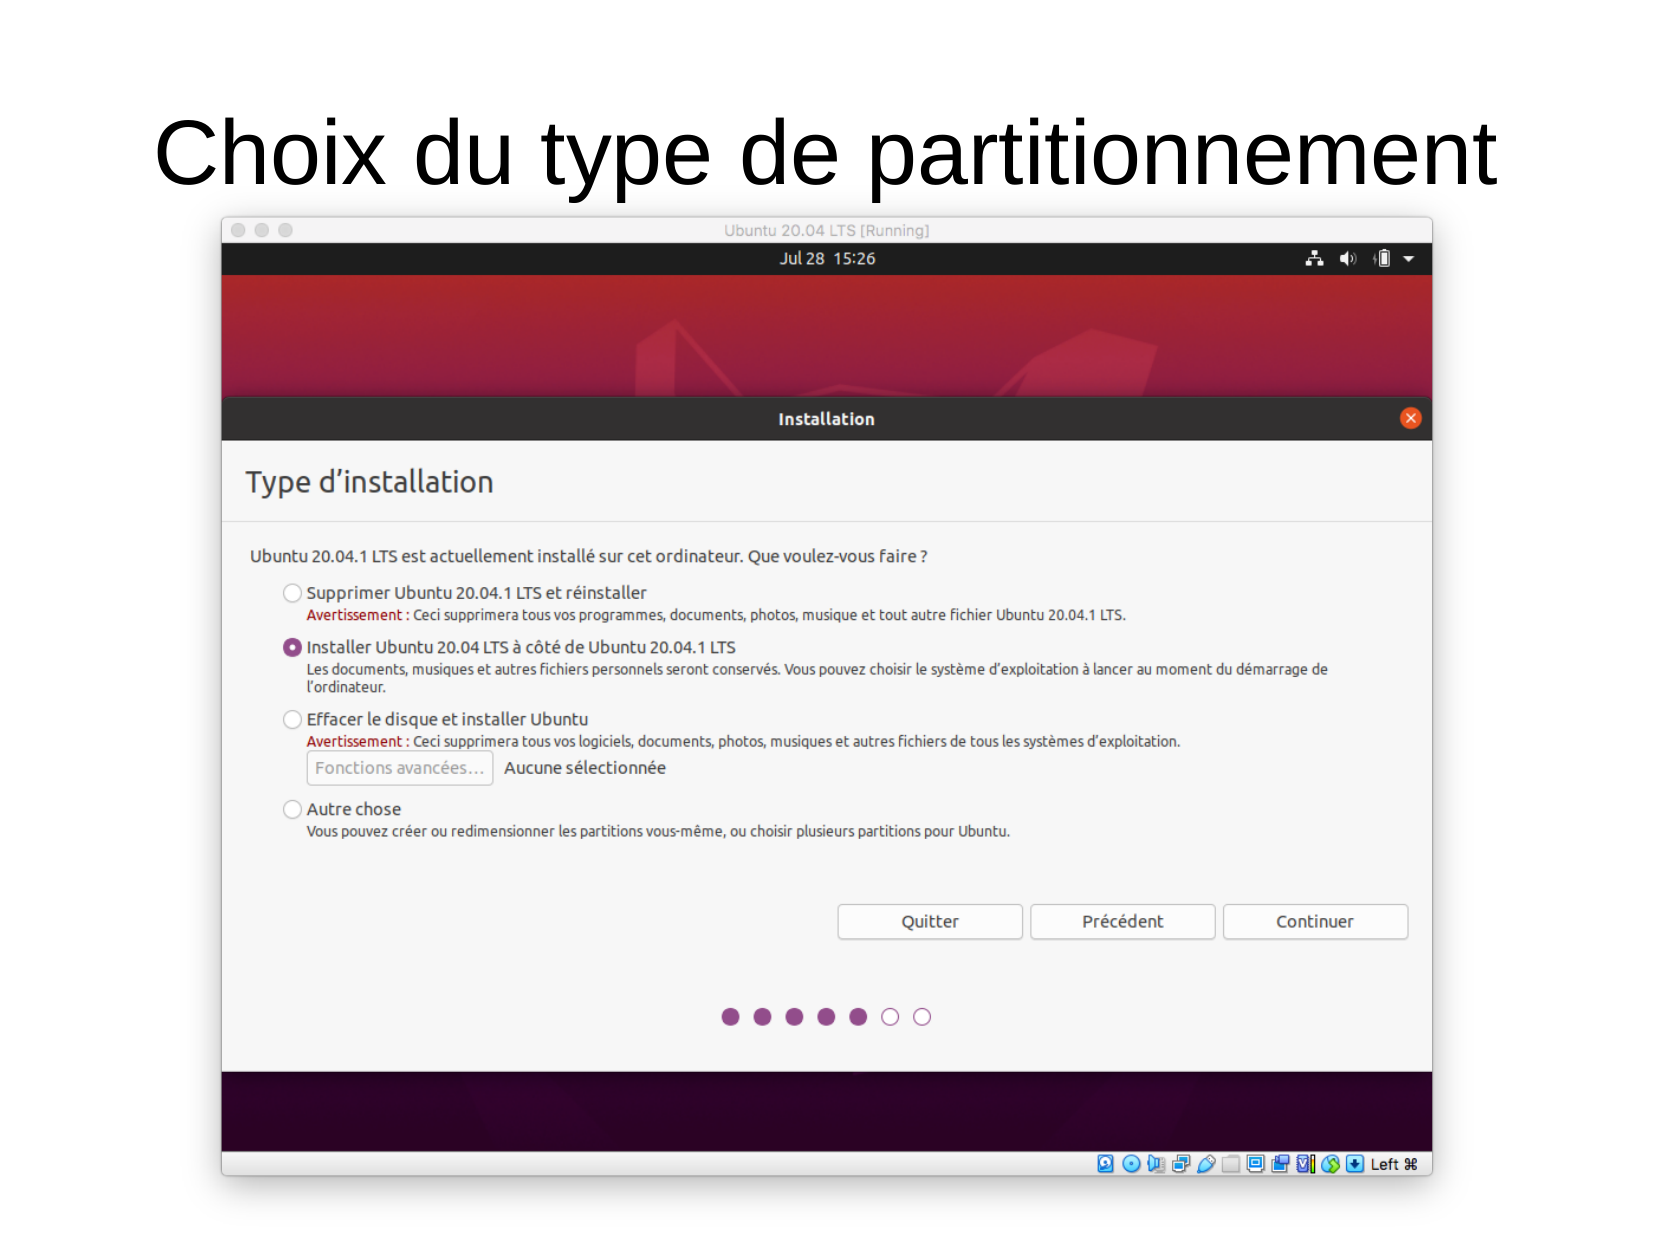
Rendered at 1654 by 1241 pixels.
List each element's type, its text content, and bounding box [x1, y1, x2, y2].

picture [172, 177, 1482, 1235]
title Choix du type de partitionnement [82, 49, 1571, 257]
